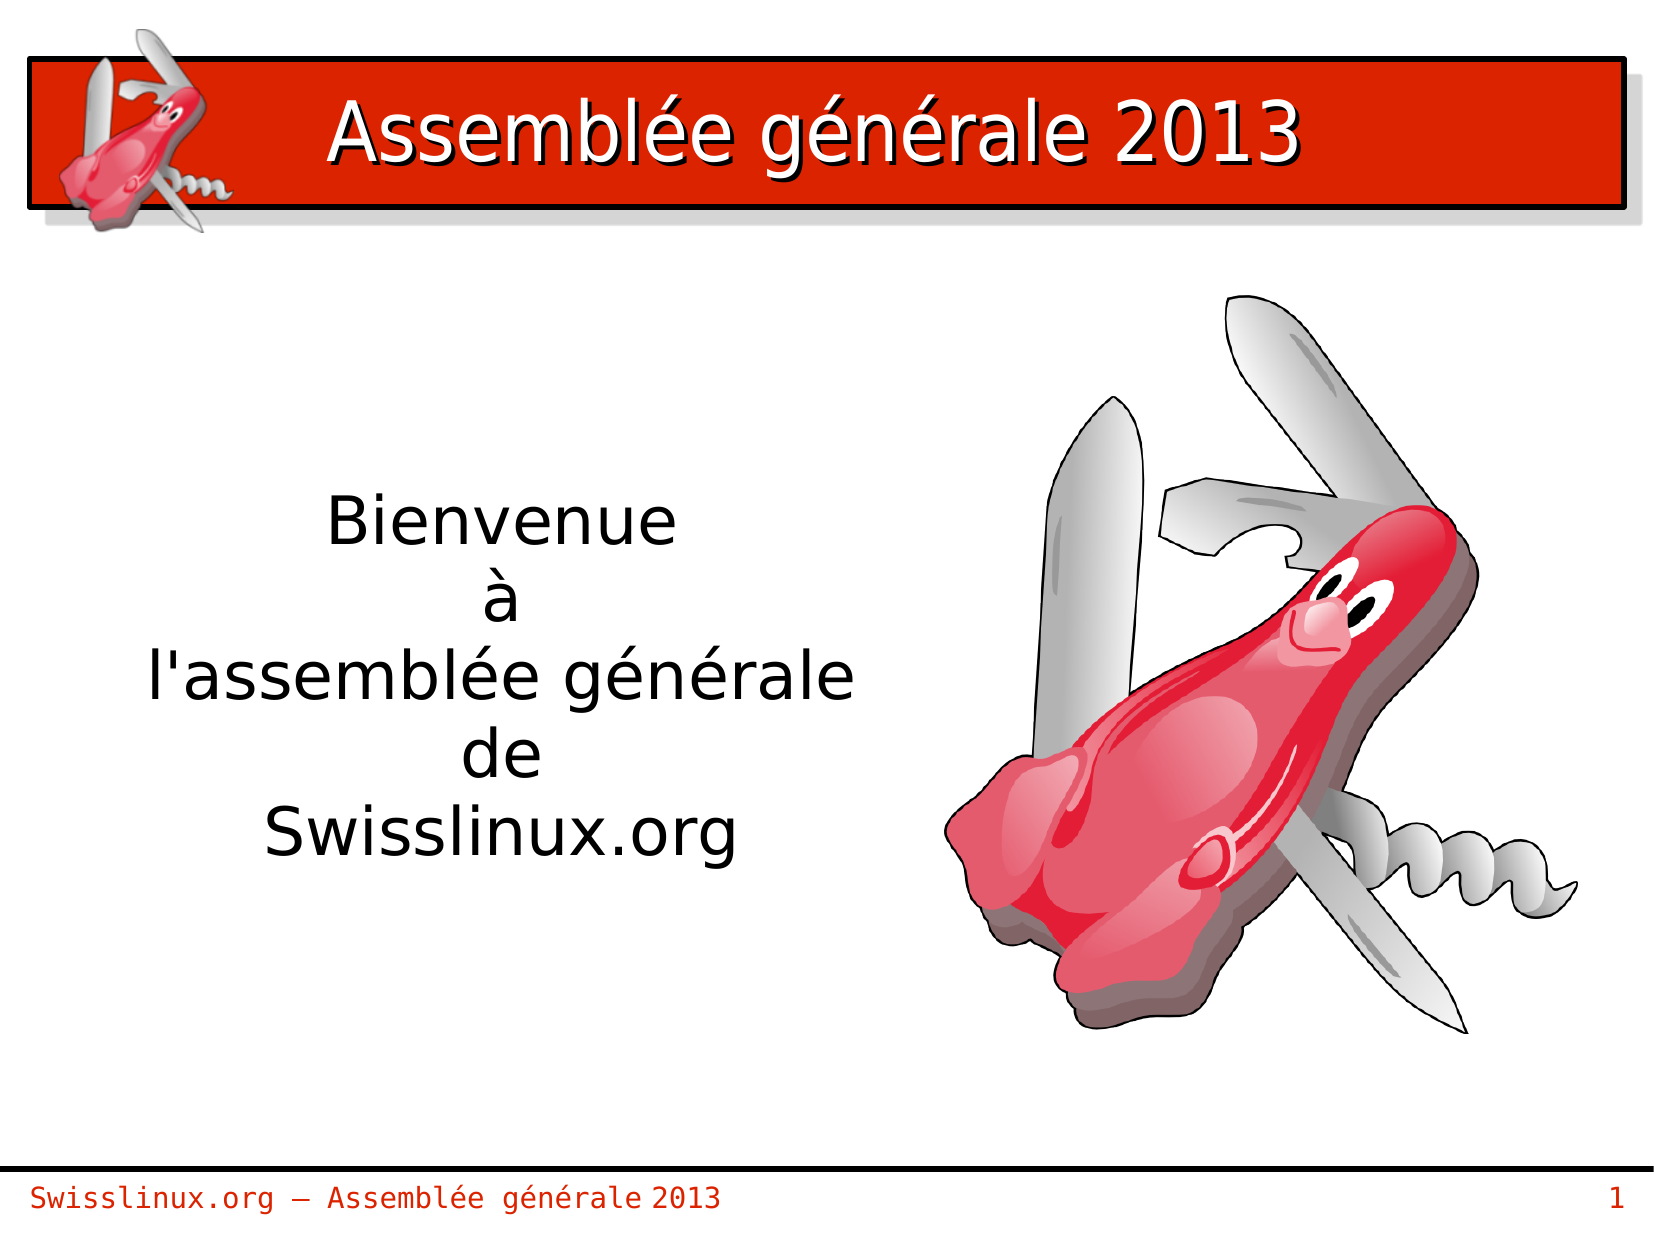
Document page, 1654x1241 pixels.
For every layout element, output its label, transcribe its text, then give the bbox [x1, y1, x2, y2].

picture [944, 295, 1578, 1034]
picture [59, 29, 234, 84]
subtitle Bienvenue à l'assemblée générale de Swisslinux.org [53, 290, 916, 1063]
title Assemblée générale 2013 [35, 84, 1595, 182]
picture [59, 182, 234, 233]
